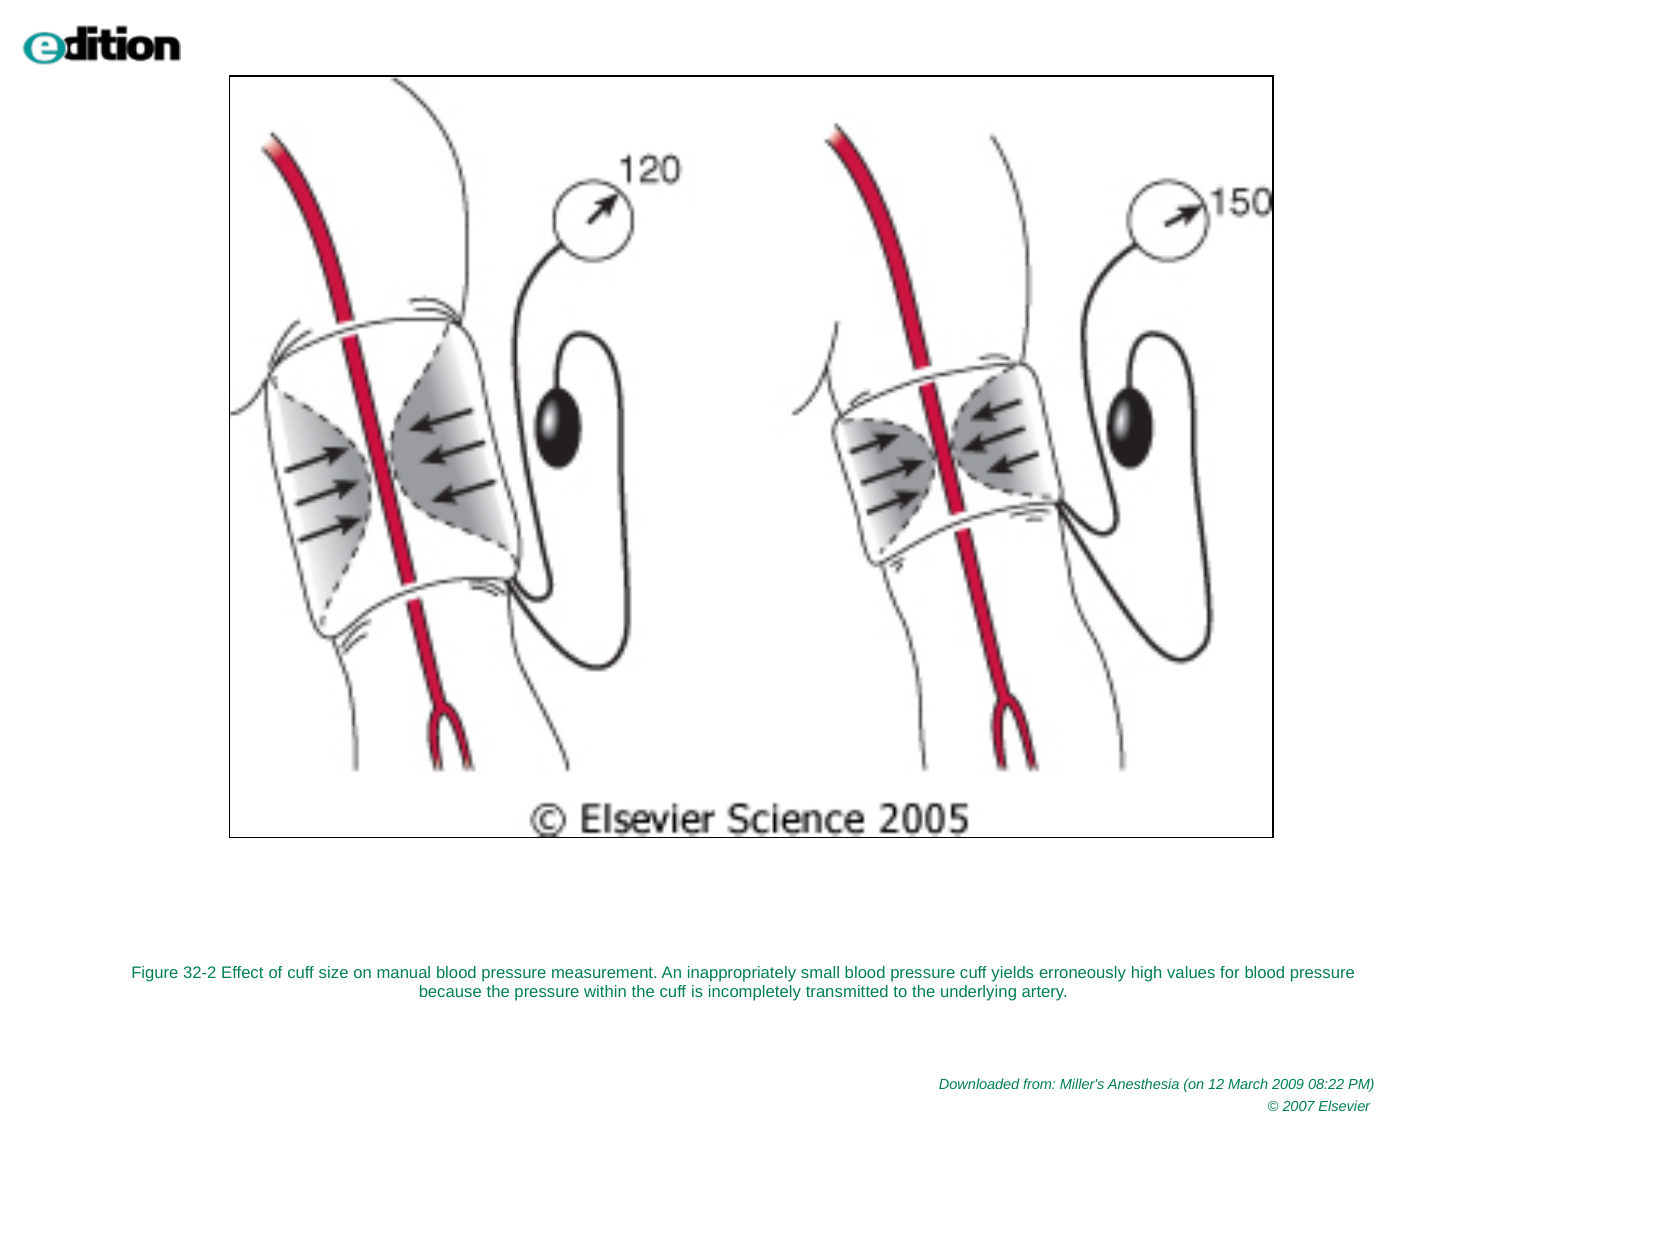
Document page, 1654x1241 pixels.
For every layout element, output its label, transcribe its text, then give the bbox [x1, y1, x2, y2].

picture [230, 76, 1273, 837]
text_box Figure 32-2 Effect of cuff size on manual blood pressure measurement. An inappropriately small blood pressure cuff yields erroneously high values for blood pressure because the pressure within the cuff is incompletely transmitted to the underlying artery. [100, 955, 1388, 1009]
text_box © 2007 Elsevier [656, 1090, 1389, 1122]
picture [17, 18, 181, 71]
text_box Downloaded from: Miller's Anesthesia (on 12 March 2009 08:22 PM) [657, 1069, 1390, 1101]
